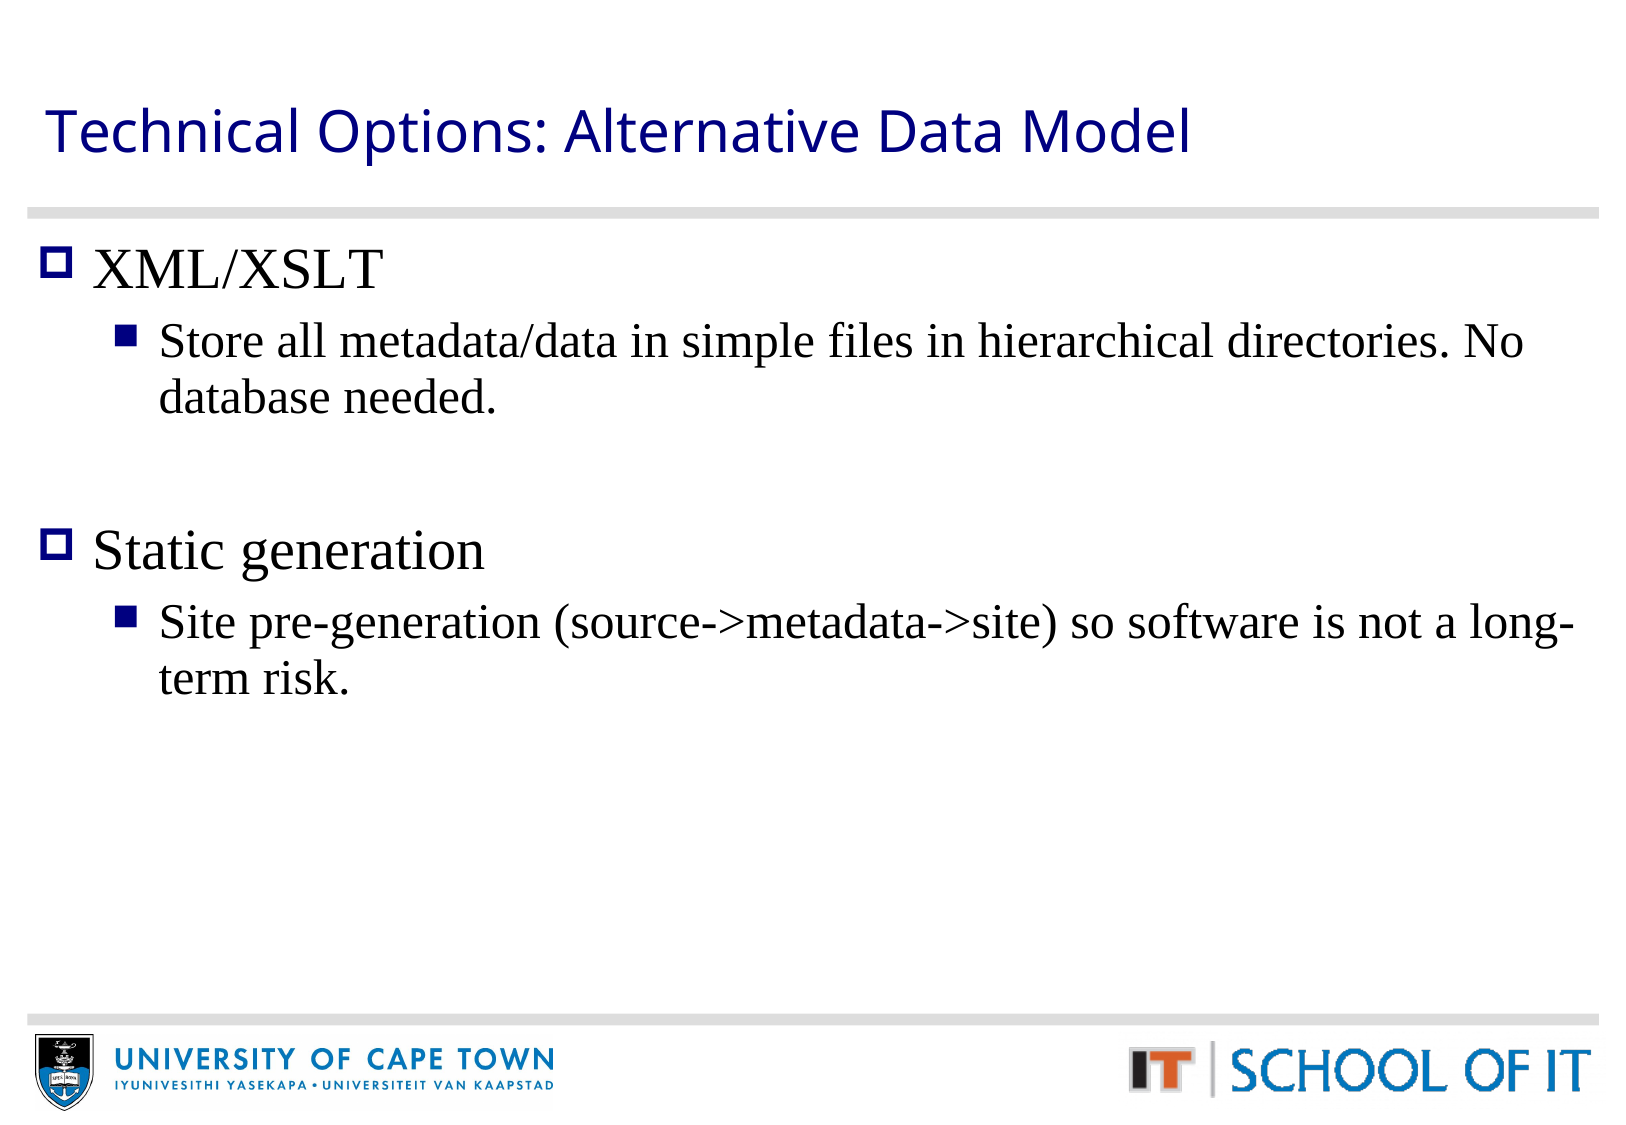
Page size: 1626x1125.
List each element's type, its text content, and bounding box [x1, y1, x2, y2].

picture [1118, 1030, 1606, 1109]
title Technical Options: Alternative Data Model [45, 66, 1583, 194]
picture [35, 1034, 553, 1111]
list XML/XSLT Store all metadata/data in simple files in hierarchical directories. No database needed. Static generation Site pre-generation (source->metadata->site) so software is not a long-term risk. [36, 236, 1579, 998]
